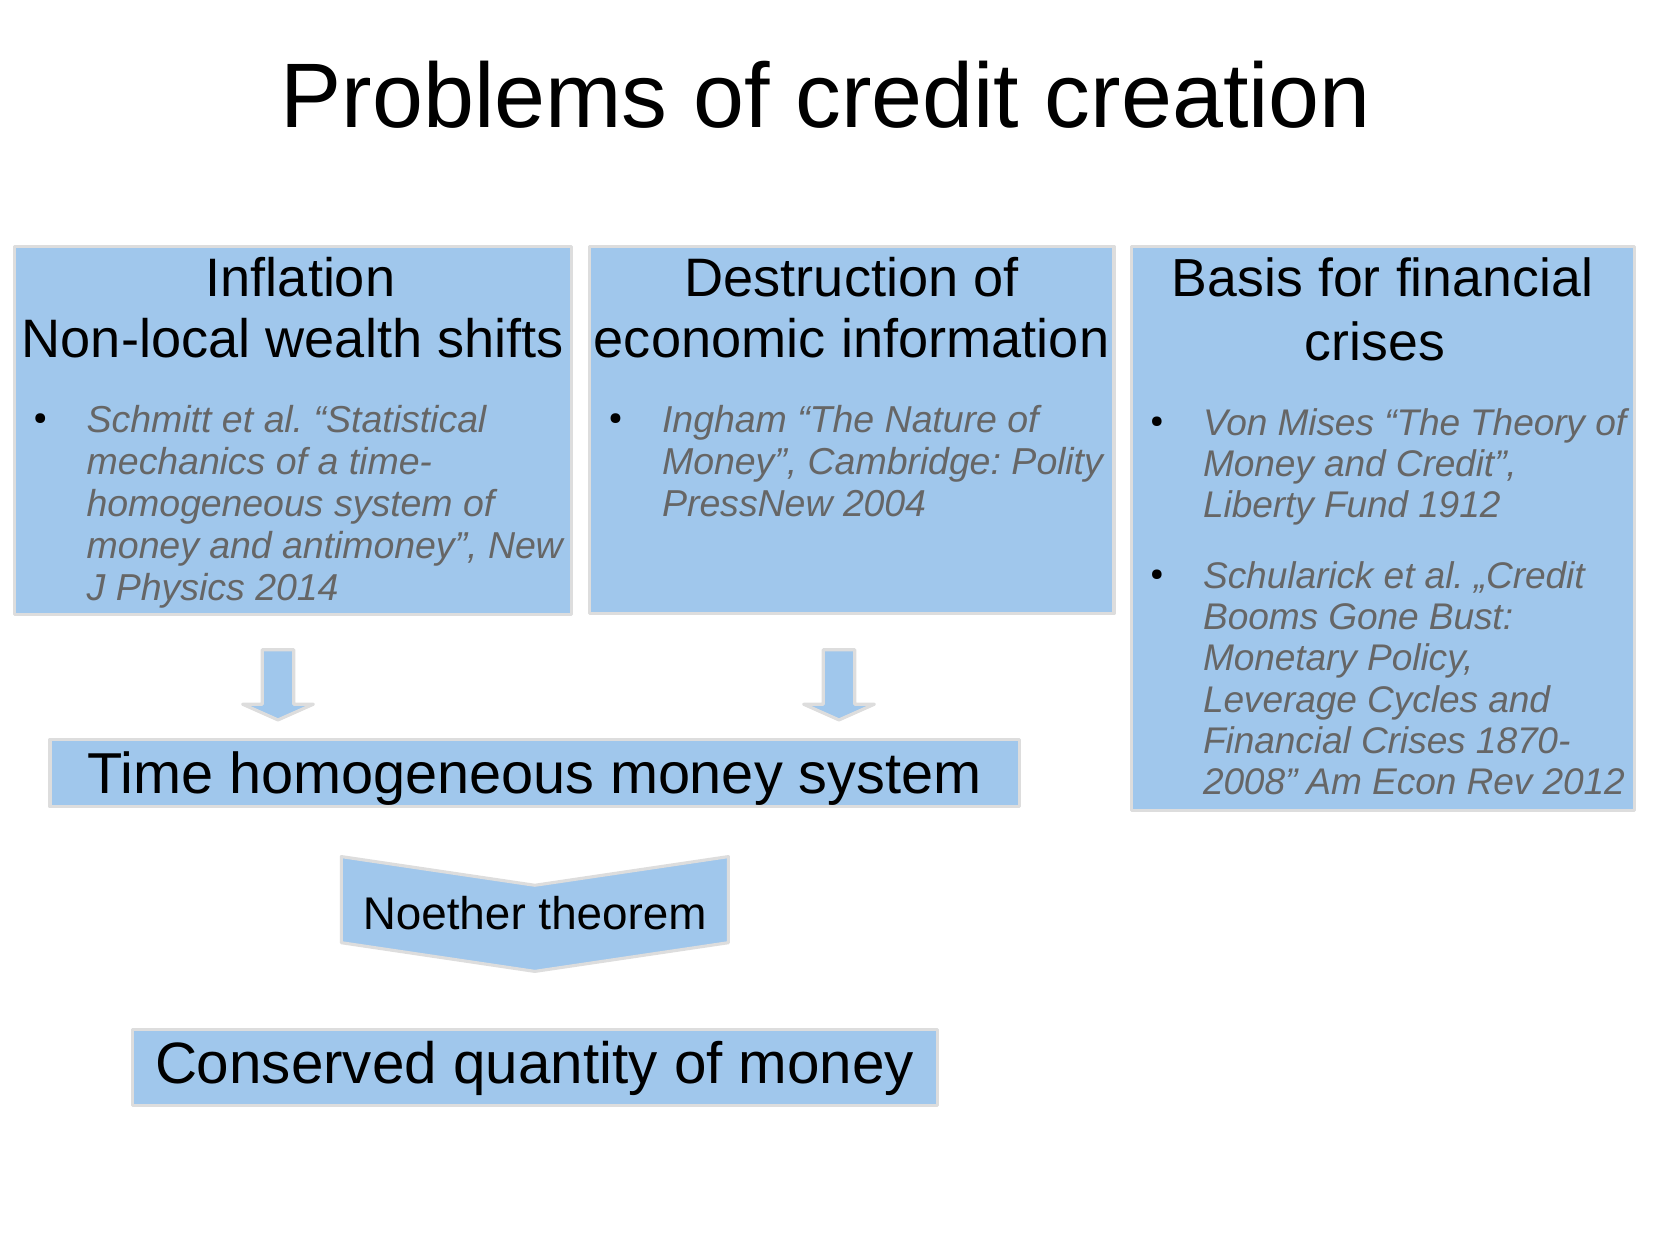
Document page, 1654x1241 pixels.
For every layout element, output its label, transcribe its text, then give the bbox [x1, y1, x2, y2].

text_box [242, 649, 314, 720]
text_box [803, 649, 875, 720]
list Basis for financial crises Von Mises “The Theory of Money and Credit”, Liberty Fund 1912 Schularick et al. „Credit Booms Gone Bust: Monetary Policy, Leverage Cycles and Financial Crises 1870-2008” Am Econ Rev 2012 [1131, 246, 1635, 811]
list Conserved quantity of money [132, 1029, 938, 1106]
text_box [341, 856, 729, 972]
list Destruction of economic information Ingham “The Nature of Money”, Cambridge: Polity PressNew 2004 [589, 246, 1114, 614]
list Inflation Non-local wealth shifts Schmitt et al. “Statistical mechanics of a time-homogeneous system of money and antimoney”, New J Physics 2014 [14, 246, 572, 615]
list Noether theorem [357, 886, 713, 942]
title Problems of credit creation [82, 44, 1571, 147]
list Time homogeneous money system [50, 739, 1020, 807]
